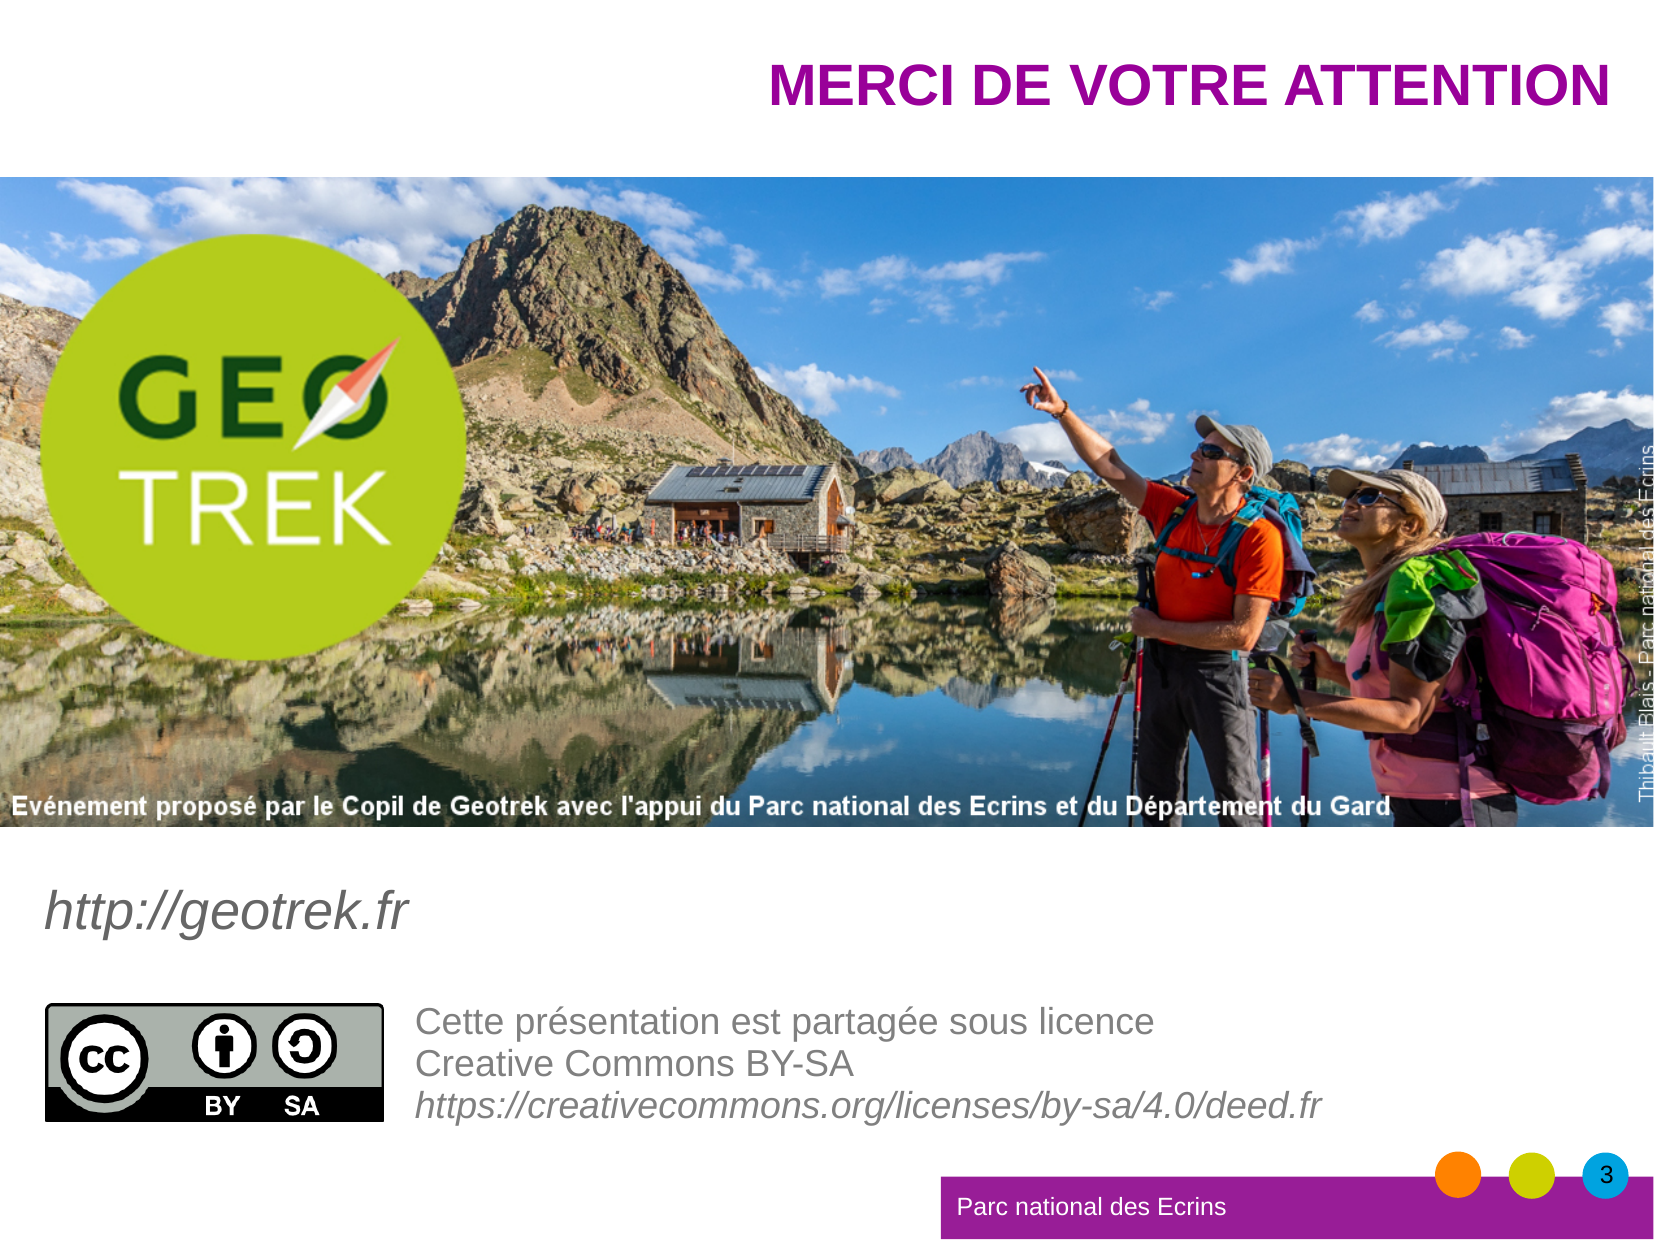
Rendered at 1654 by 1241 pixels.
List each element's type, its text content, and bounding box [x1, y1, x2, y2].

picture [0, 177, 1654, 827]
text_box Cette présentation est partagée sous licence Creative Commons BY-SA https://creativecommons.org/licenses/by-sa/4.0/deed.fr [400, 993, 1359, 1134]
text_box http://geotrek.fr [29, 872, 439, 949]
title MERCI DE VOTRE ATTENTION [755, 29, 1625, 119]
picture [45, 1003, 384, 1123]
